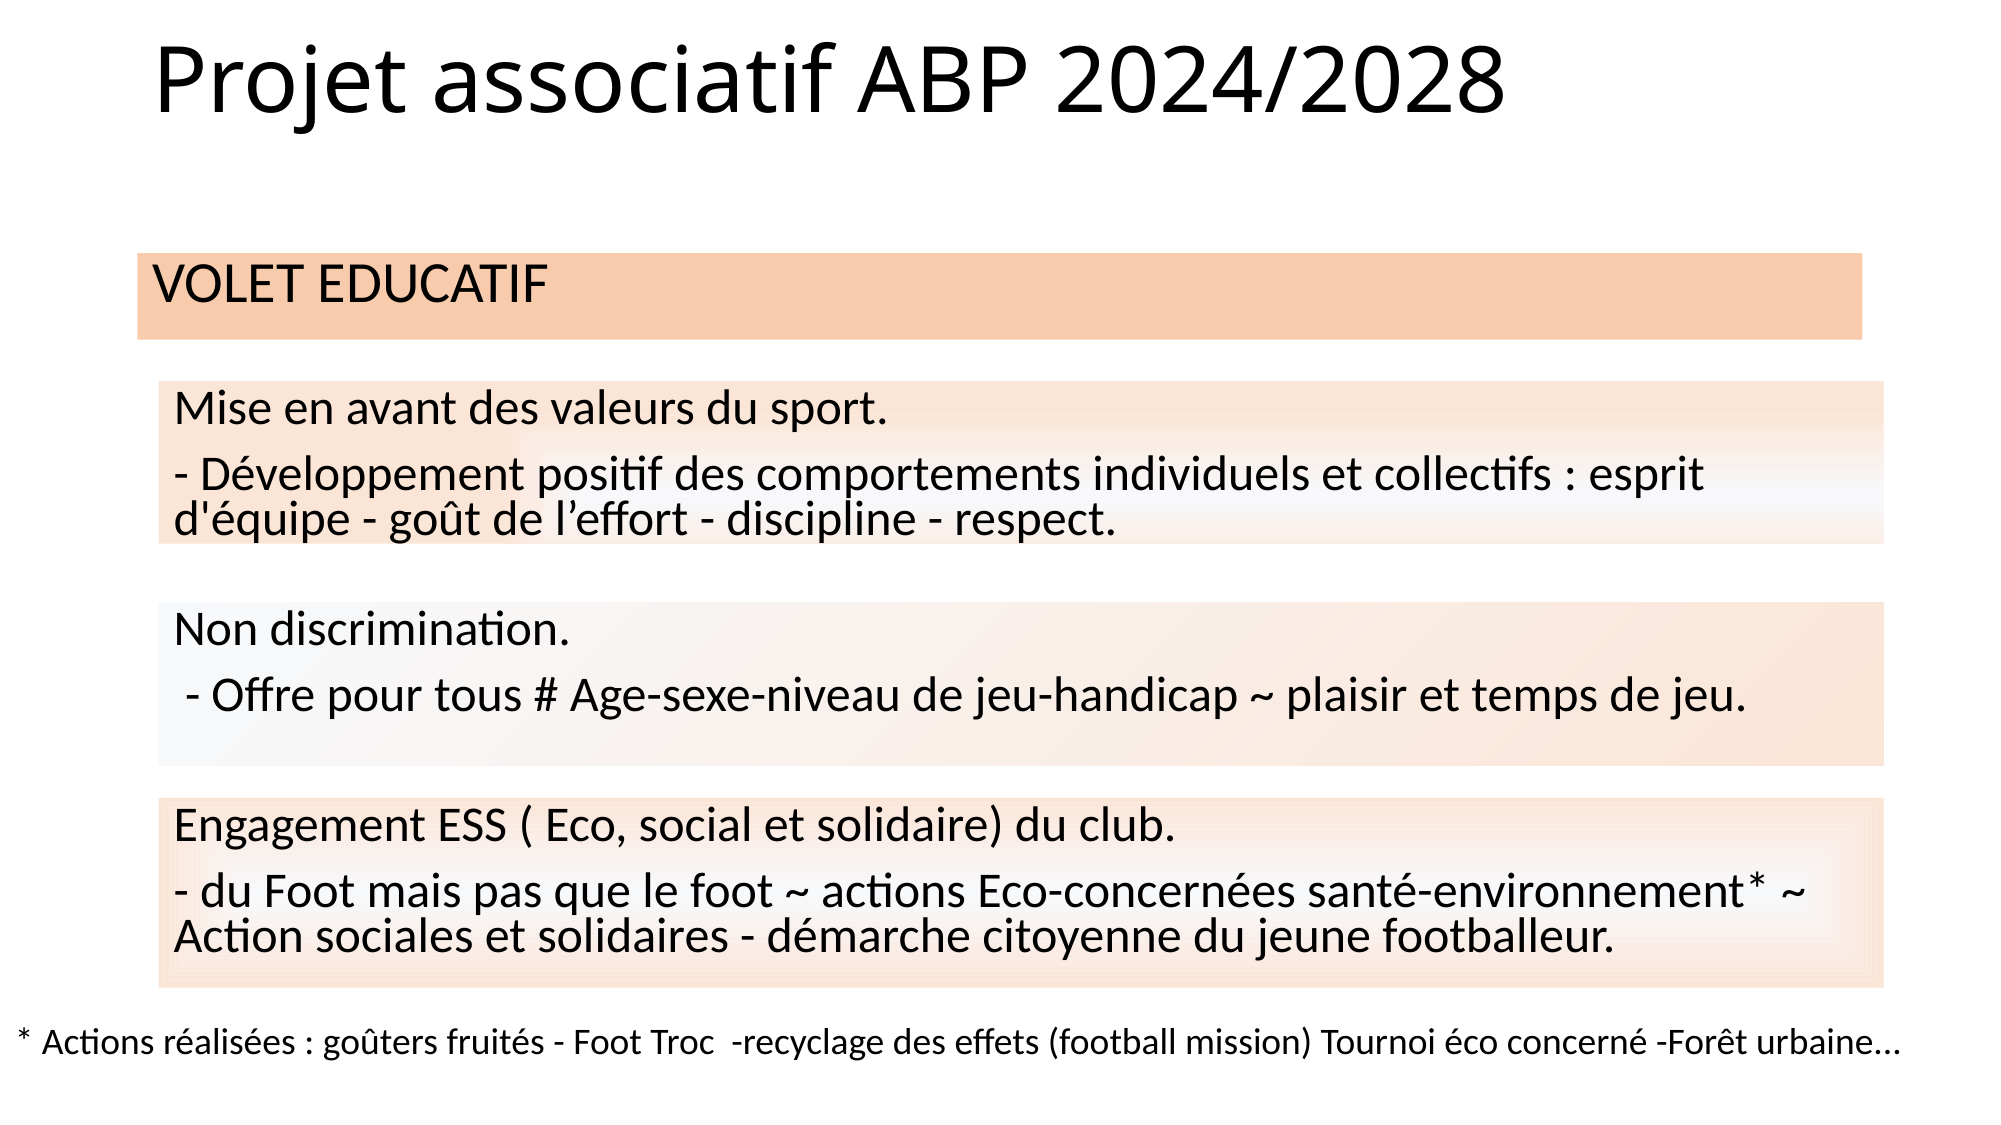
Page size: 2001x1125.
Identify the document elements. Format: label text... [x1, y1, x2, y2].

text_box VOLET EDUCATIF [137, 253, 1863, 340]
text_box Non discrimination. - Offre pour tous # Age-sexe-niveau de jeu-handicap ~ plaisir et temps de jeu. [158, 602, 1884, 766]
text_box Engagement ESS ( Eco, social et solidaire) du club. - du Foot mais pas que le foot ~ actions Eco-concernées santé-environnement* ~ Action sociales et solidaires - démarche citoyenne du jeune footballeur. [158, 797, 1884, 988]
text_box * Actions réalisées : goûters fruités - Foot Troc -recyclage des effets (football mission) Tournoi éco concerné -Forêt urbaine... [0, 1018, 1985, 1072]
text_box Mise en avant des valeurs du sport. - Développement positif des comportements individuels et collectifs : esprit d'équipe - goût de l’effort - discipline - respect. [158, 381, 1884, 544]
title Projet associatif ABP 2024/2028 [137, 26, 1863, 244]
